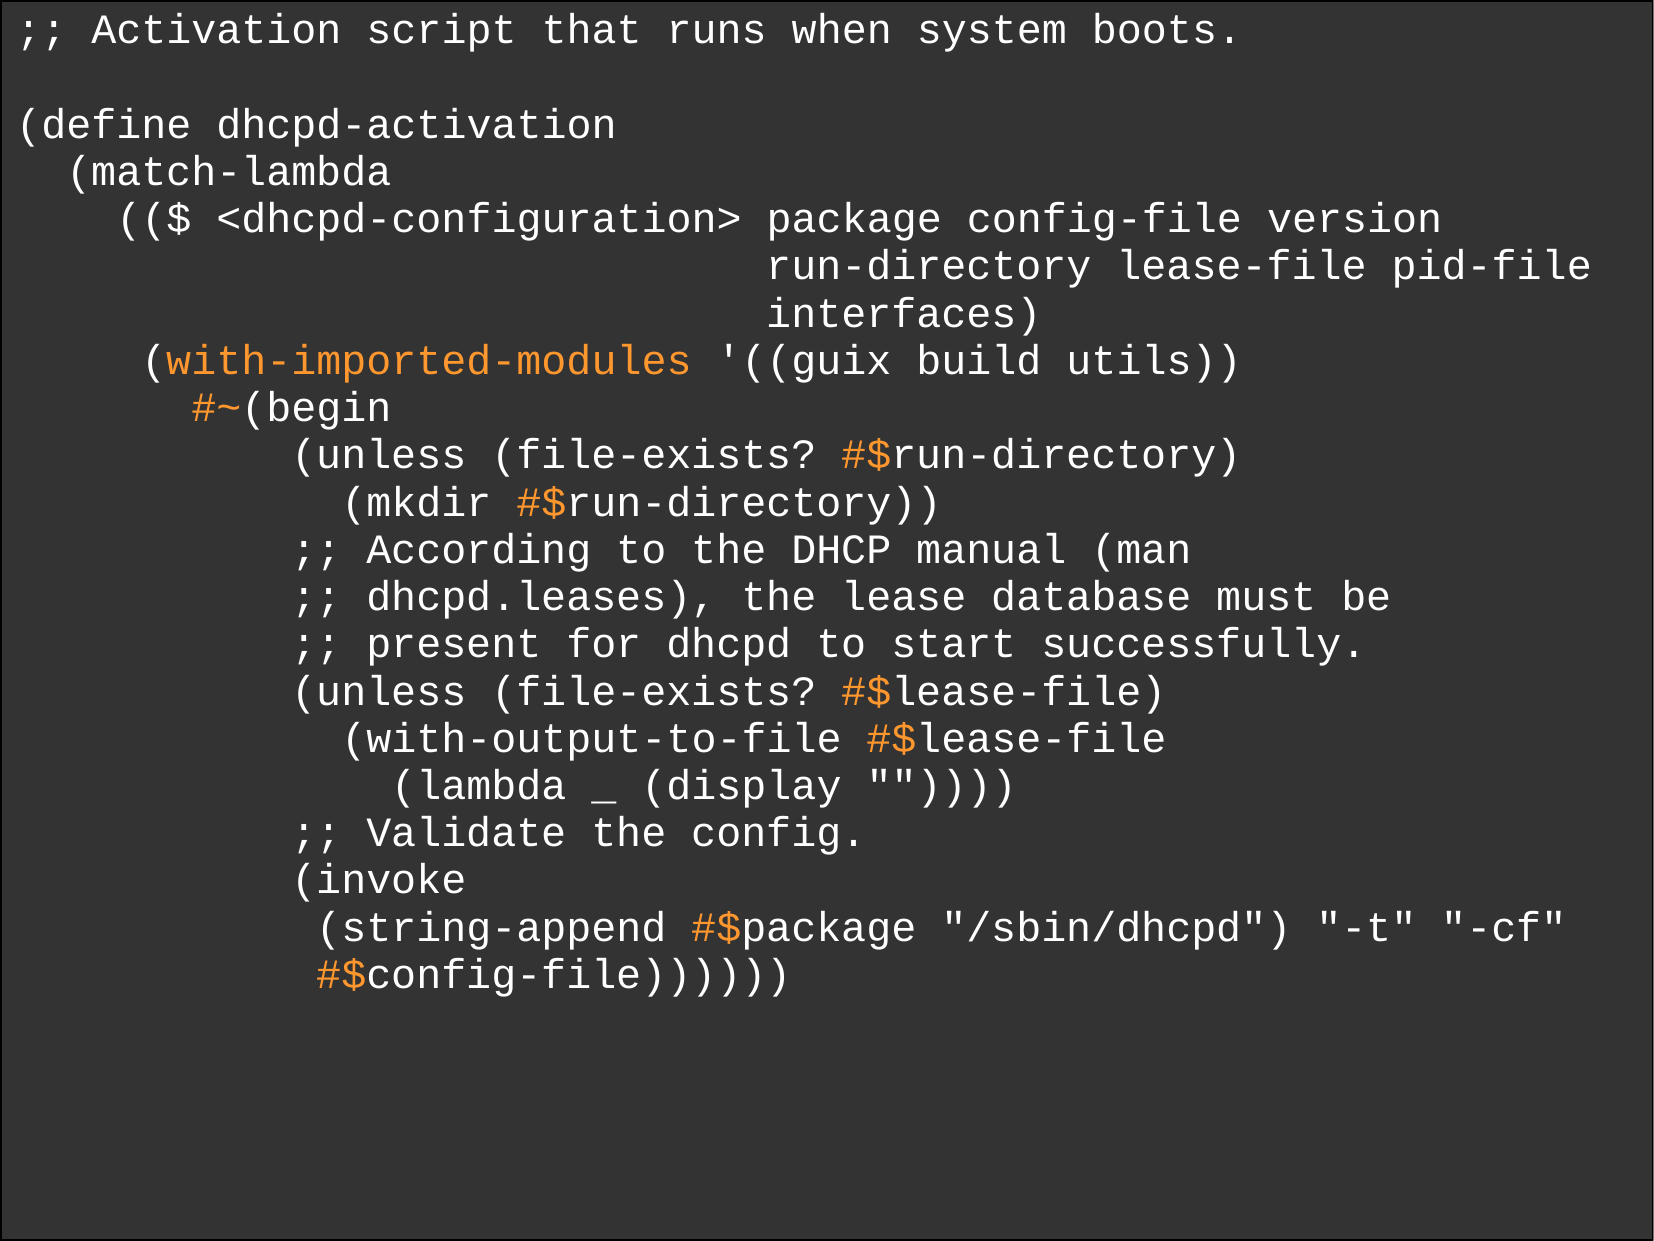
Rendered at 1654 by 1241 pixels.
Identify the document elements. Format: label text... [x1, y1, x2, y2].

text_box ;; Activation script that runs when system boots. (define dhcpd-activation (match-lambda (($ <dhcpd-configuration> package config-file version run-directory lease-file pid-file interfaces) (with-imported-modules '((guix build utils)) #~(begin (unless (file-exists? #$run-directory) (mkdir #$run-directory)) ;; According to the DHCP manual (man ;; dhcpd.leases), the lease database must be ;; present for dhcpd to start successfully. (unless (file-exists? #$lease-file) (with-output-to-file #$lease-file (lambda _ (display "")))) ;; Validate the config. (invoke (string-append #$package "/sbin/dhcpd") "-t" "-cf" #$config-file)))))) [0, 0, 1654, 1241]
